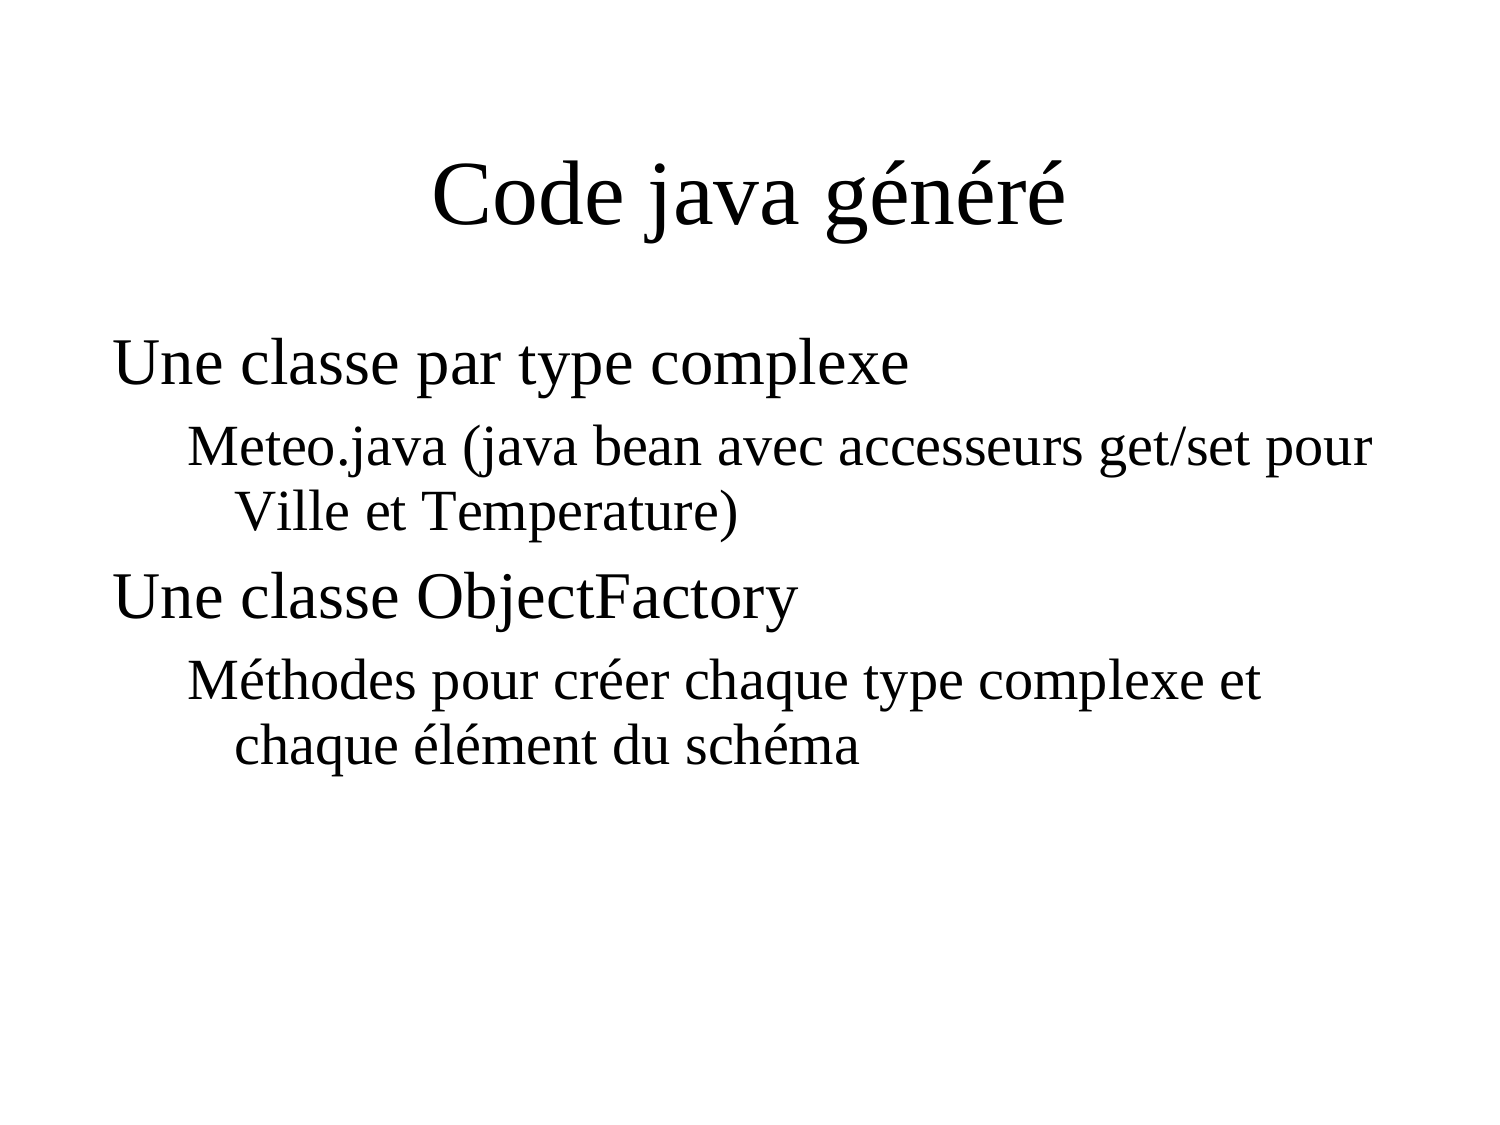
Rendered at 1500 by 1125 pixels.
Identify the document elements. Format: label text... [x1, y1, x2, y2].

title Code java généré [112, 107, 1388, 281]
list Une classe par type complexe Meteo.java (java bean avec accesseurs get/set pour Ville et Temperature) Une classe ObjectFactory Méthodes pour créer chaque type complexe et chaque élément du schéma [112, 324, 1388, 986]
